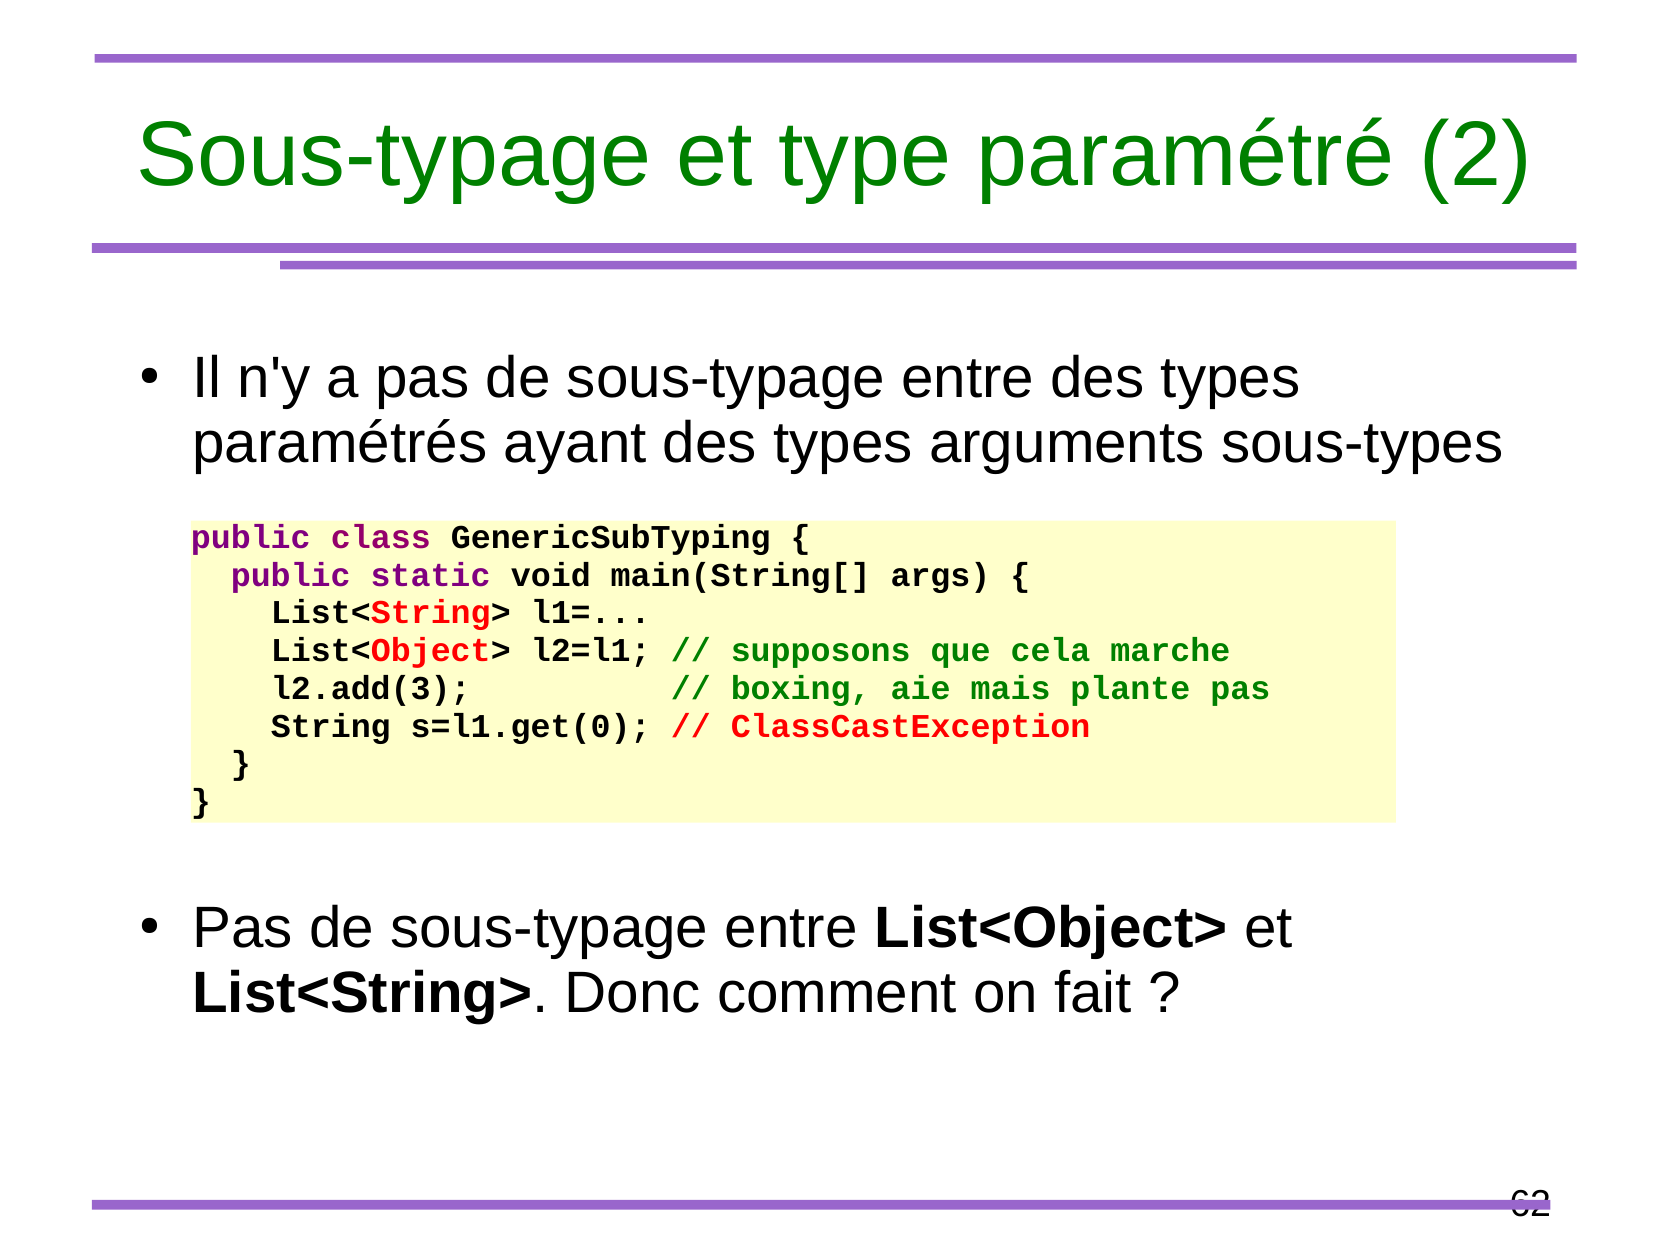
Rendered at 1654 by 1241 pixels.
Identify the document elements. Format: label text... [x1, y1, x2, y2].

list Il n'y a pas de sous-typage entre des types paramétrés ayant des types arguments sous-types Pas de sous-typage entre List<Object> et List<String>. Donc comment on fait ? [121, 344, 1534, 1127]
text_box public class GenericSubTyping { public static void main(String[] args) { List<String> l1=... List<Object> l2=l1; // supposons que cela marche l2.add(3); // boxing, aie mais plante pas String s=l1.get(0); // ClassCastException } } [190, 520, 1396, 823]
title Sous-typage et type paramétré (2) [121, 49, 1534, 257]
